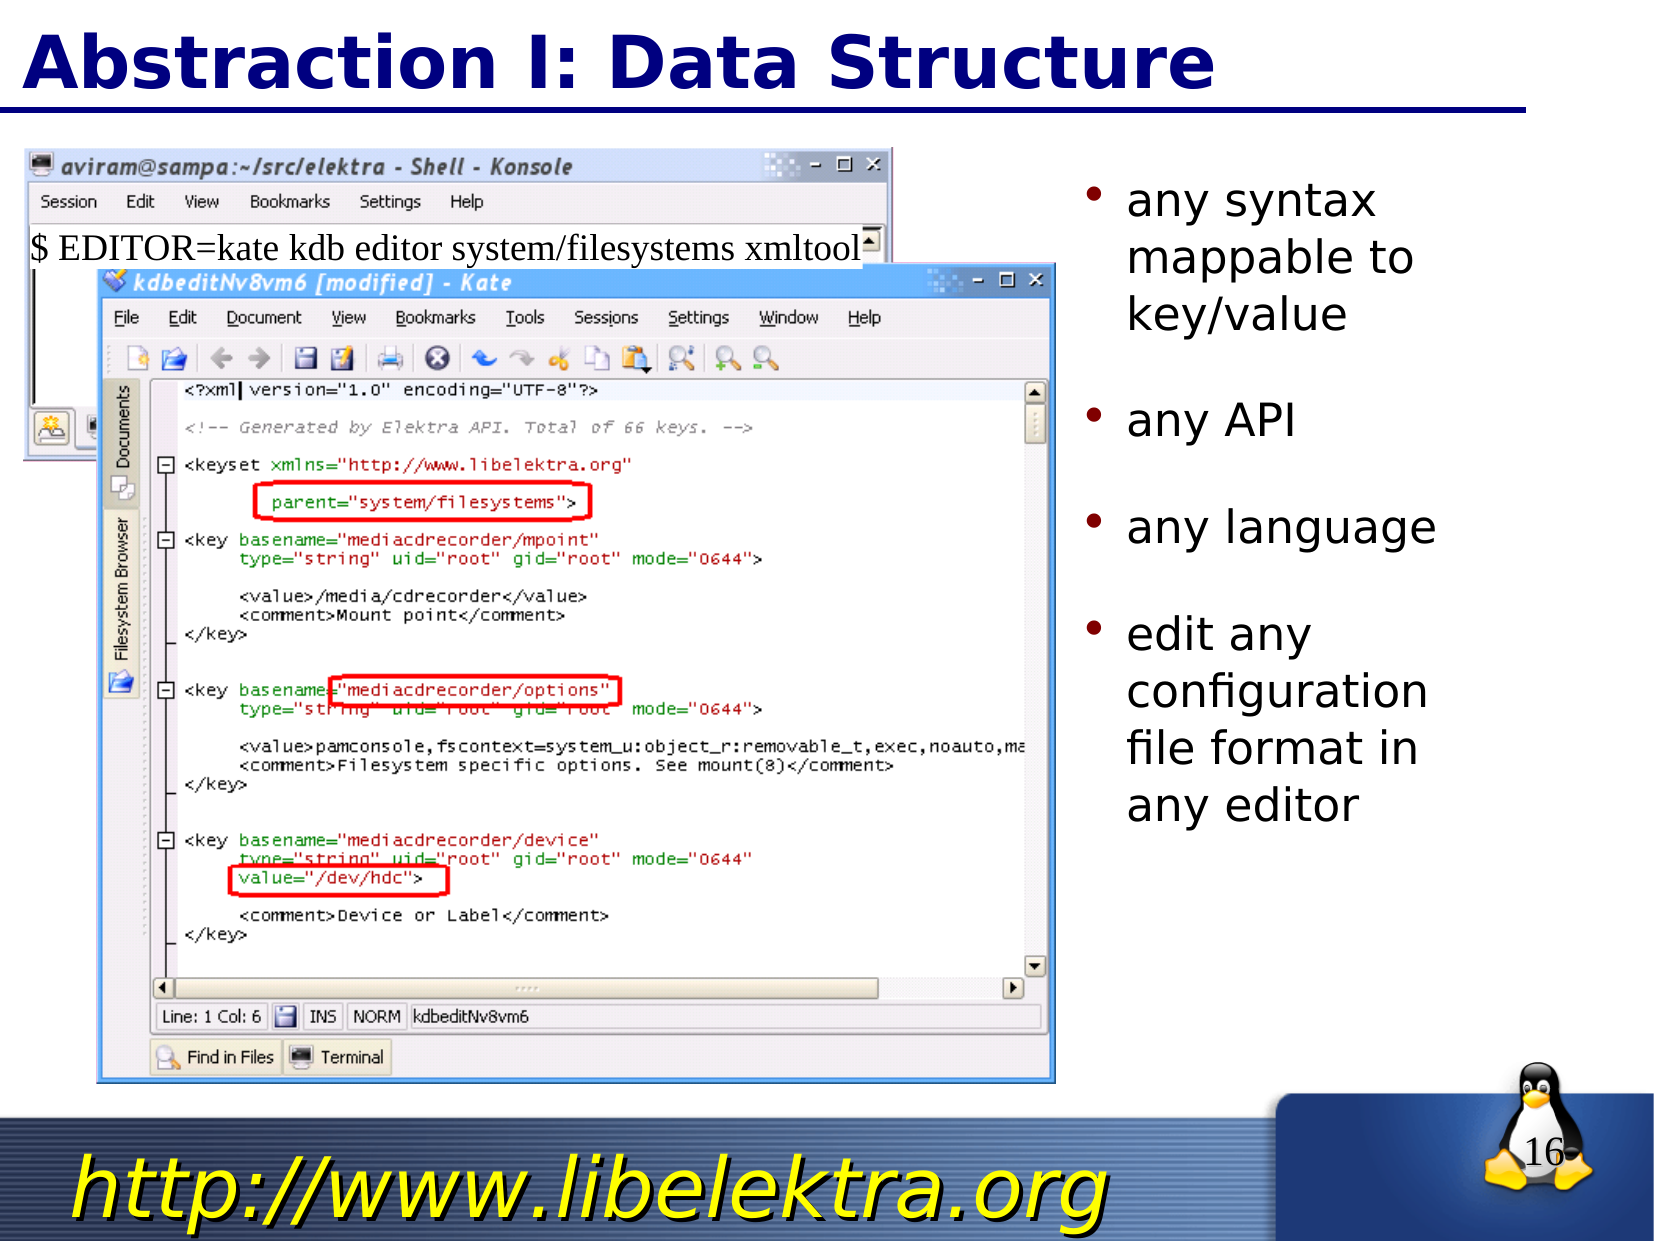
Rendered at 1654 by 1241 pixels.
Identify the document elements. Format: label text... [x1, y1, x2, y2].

text_box <Foliennummer> [1272, 1122, 1566, 1178]
picture [0, 147, 1654, 1241]
list any syntax mappable to key/value any API any language edit any configuration file format in any editor [1069, 162, 1453, 1000]
text_box $ EDITOR=kate kdb editor system/filesystems xmltool [30, 224, 863, 266]
text_box Abstraction I: Data Structure [22, 14, 1611, 111]
